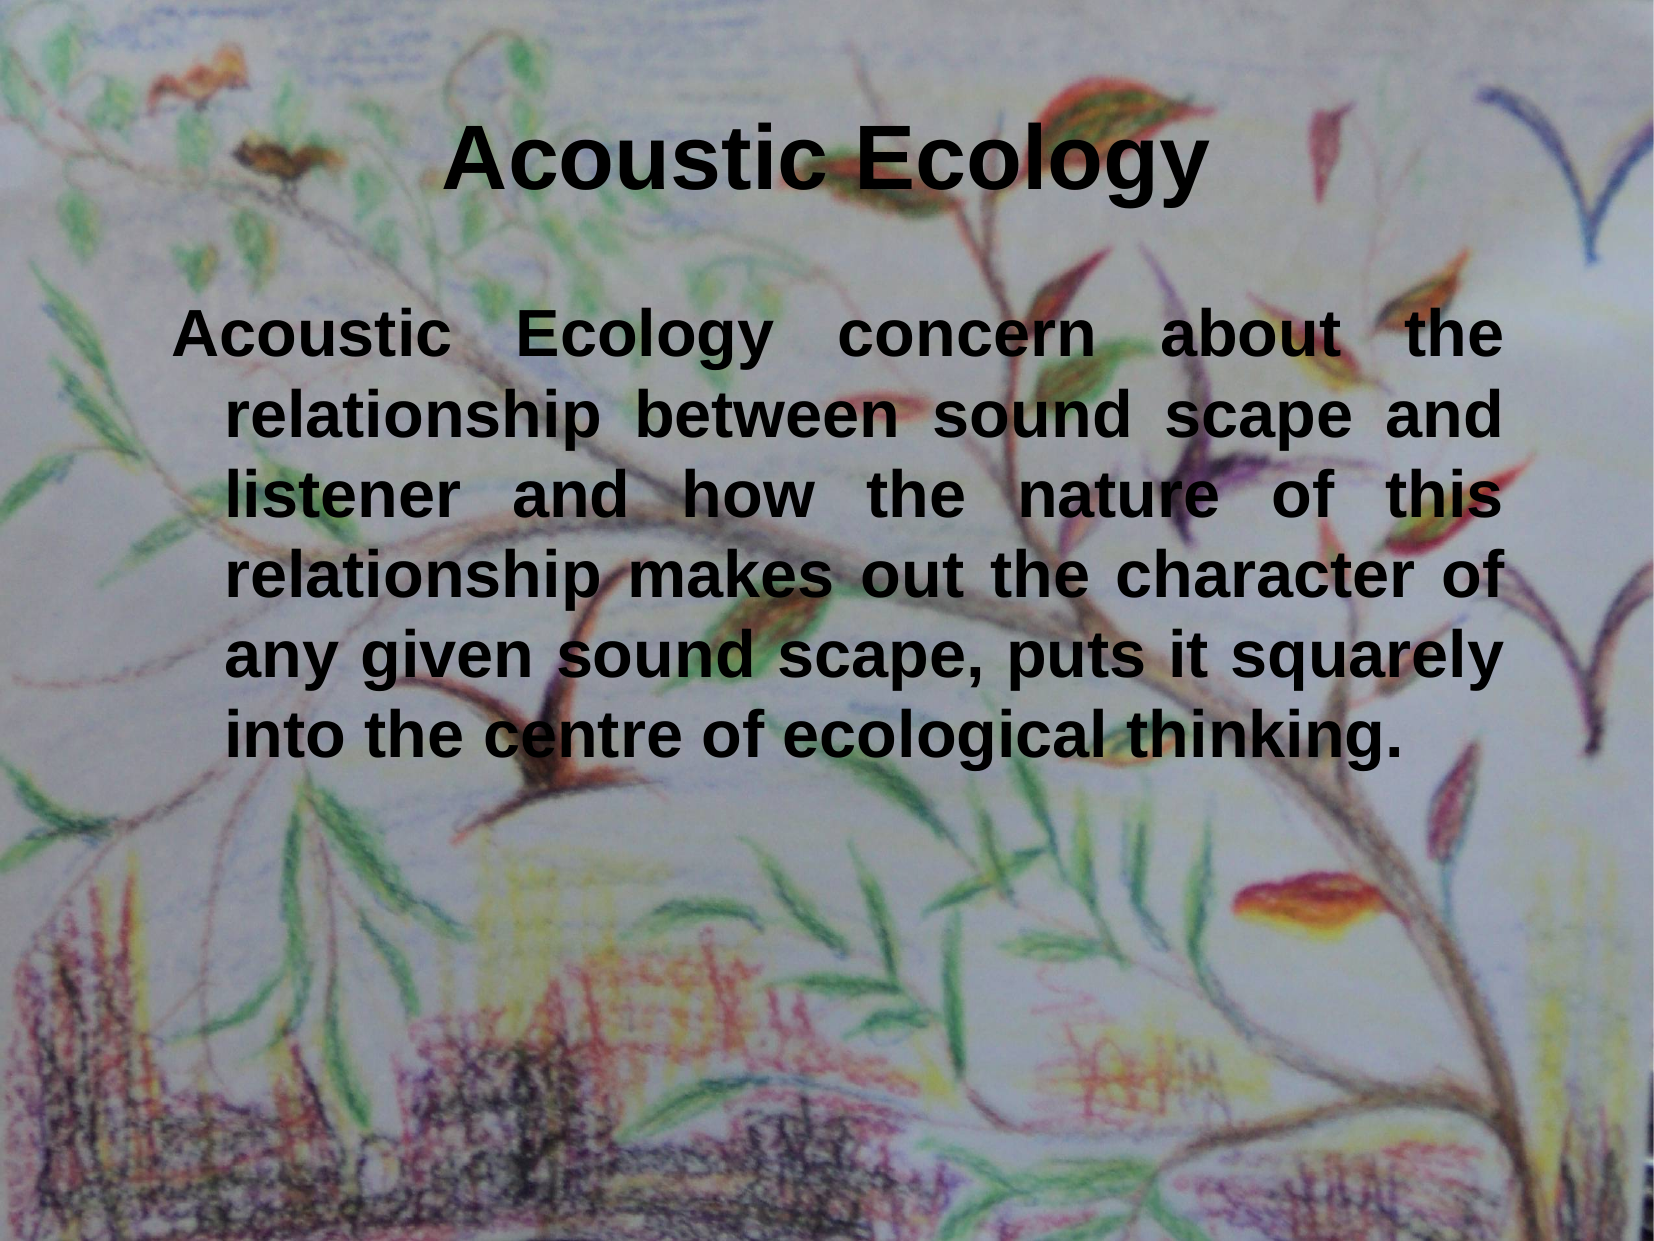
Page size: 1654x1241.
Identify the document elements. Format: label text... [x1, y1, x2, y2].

list Acoustic Ecology concern about the relationship between sound scape and listener and how the nature of this relationship makes out the character of any given sound scape, puts it squarely into the centre of ecological thinking. [82, 290, 1538, 1010]
title Acoustic Ecology [82, 49, 1571, 257]
